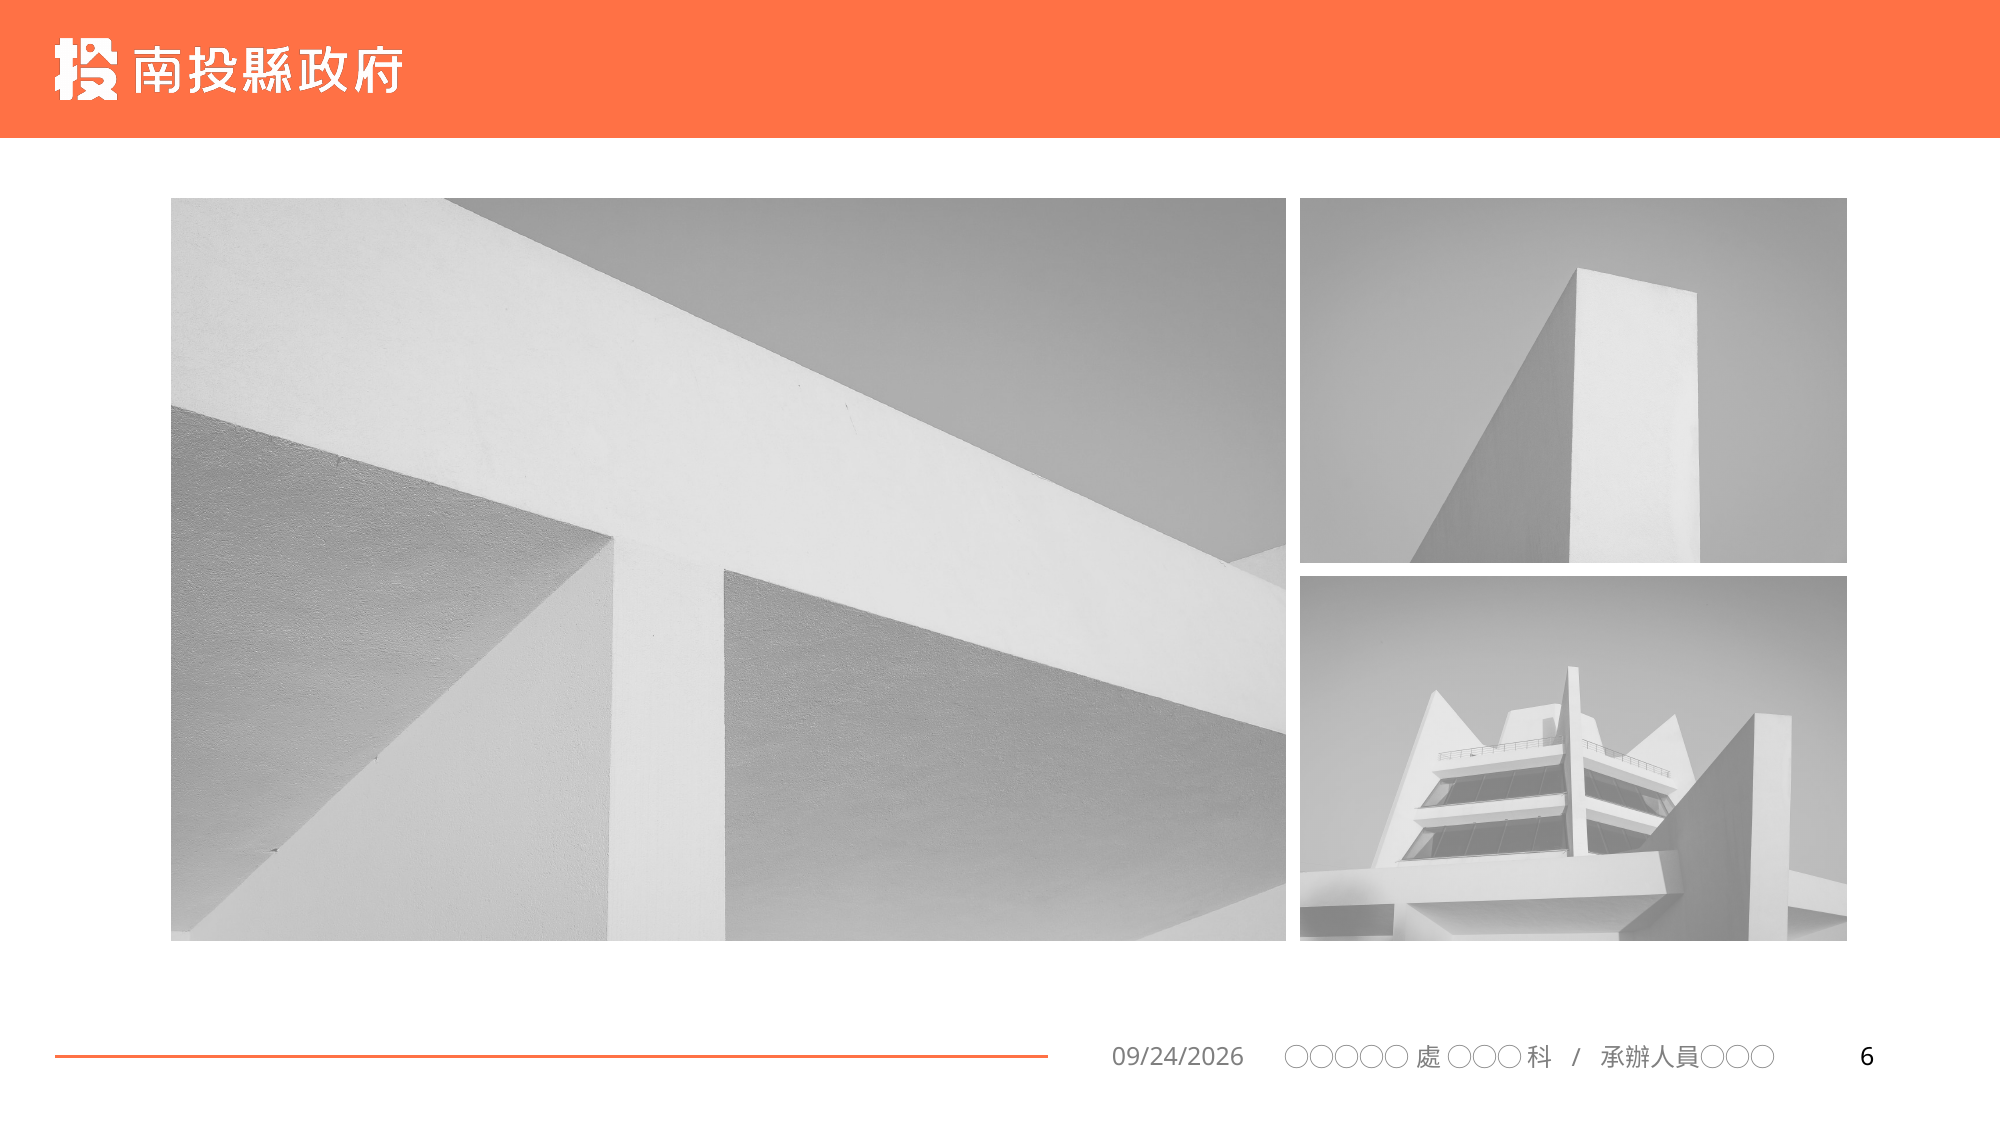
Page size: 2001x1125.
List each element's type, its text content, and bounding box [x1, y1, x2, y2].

picture [171, 198, 1286, 941]
text_box ◯◯◯◯◯處 ◯◯◯ 科 / 承辦人員◯◯◯ [1269, 1025, 1810, 1086]
picture [1300, 198, 1847, 563]
text_box 07/29/2024 [1096, 1025, 1260, 1086]
picture [55, 38, 402, 100]
picture [1300, 576, 1847, 941]
text_box <編號> [1845, 1025, 1945, 1086]
